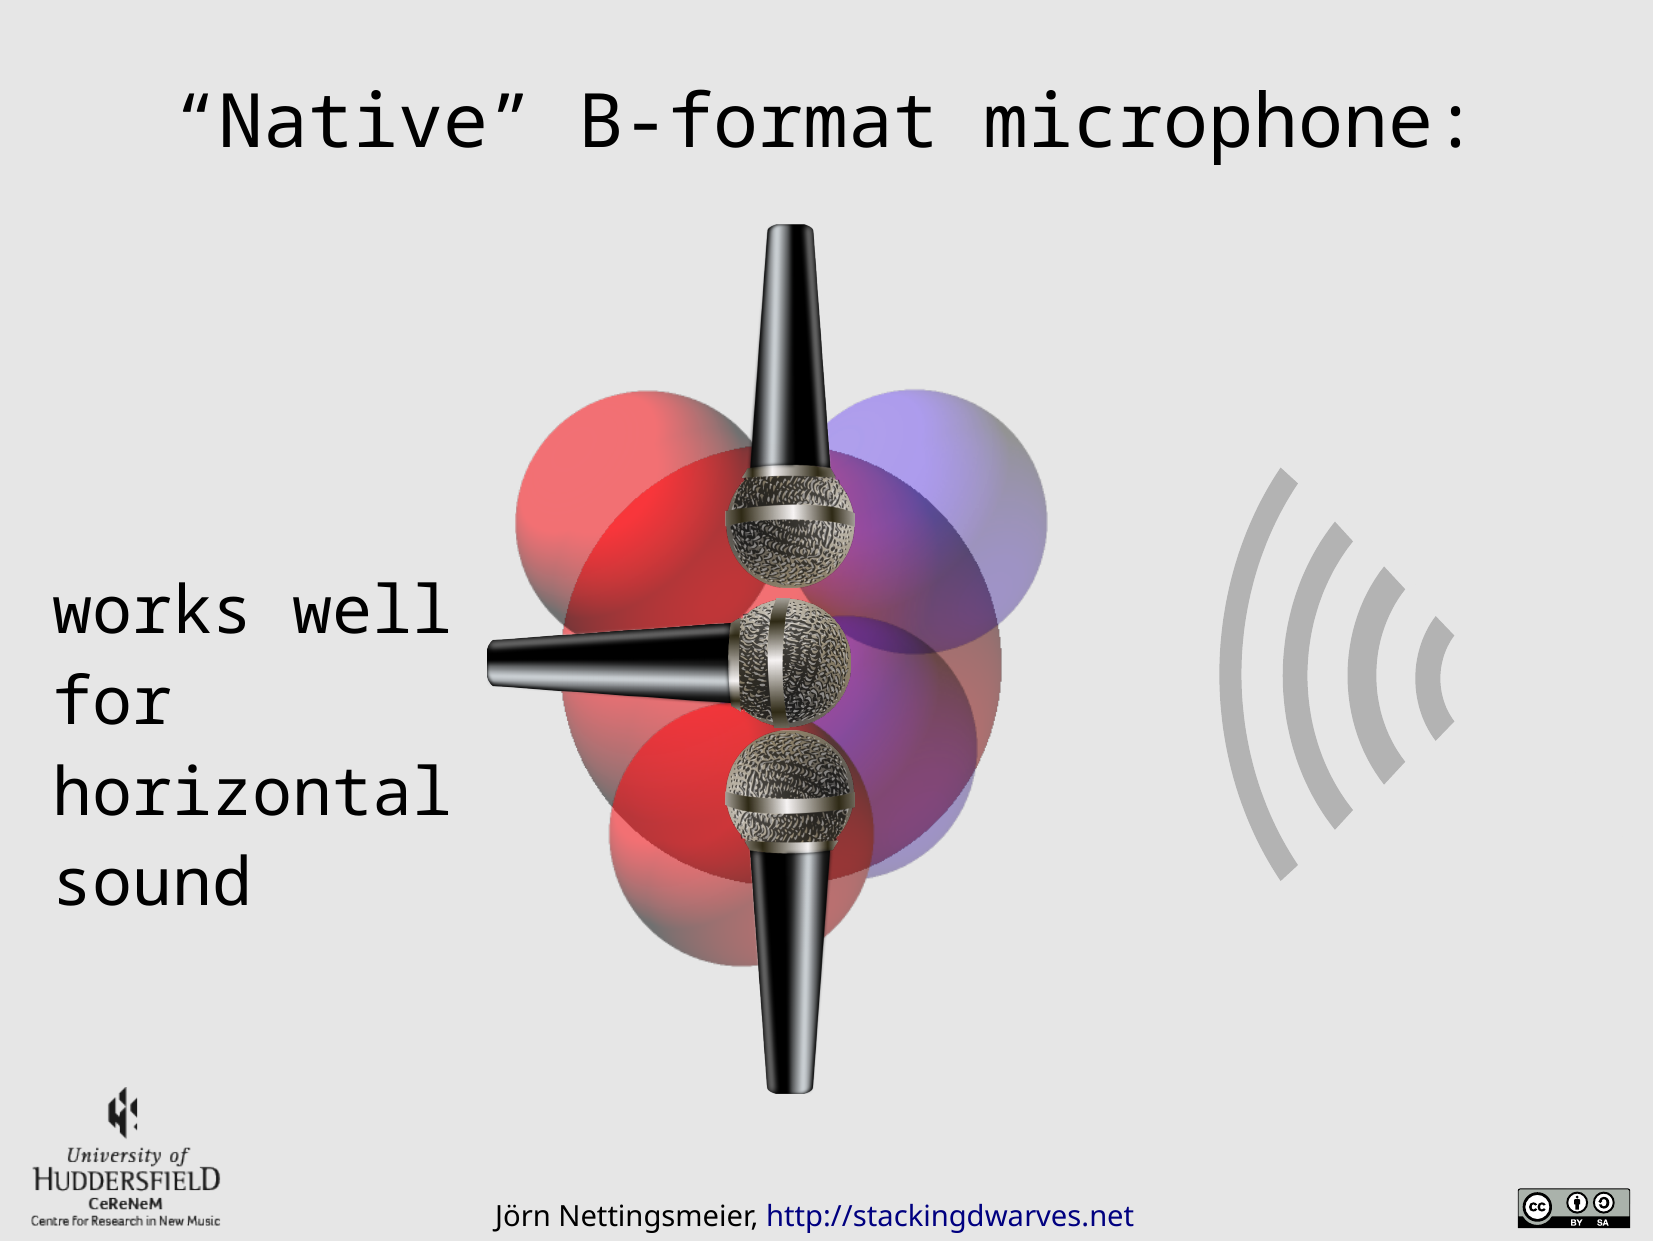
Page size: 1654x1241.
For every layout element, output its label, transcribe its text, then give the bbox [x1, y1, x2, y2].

text_box [1347, 566, 1406, 785]
picture [487, 225, 1072, 1094]
text_box [1415, 616, 1455, 741]
title “Native” B-format microphone: [82, 49, 1571, 188]
text_box [1219, 467, 1298, 882]
picture [31, 1087, 222, 1229]
text_box works well for horizontal sound [37, 282, 526, 1051]
text_box [1282, 521, 1354, 830]
